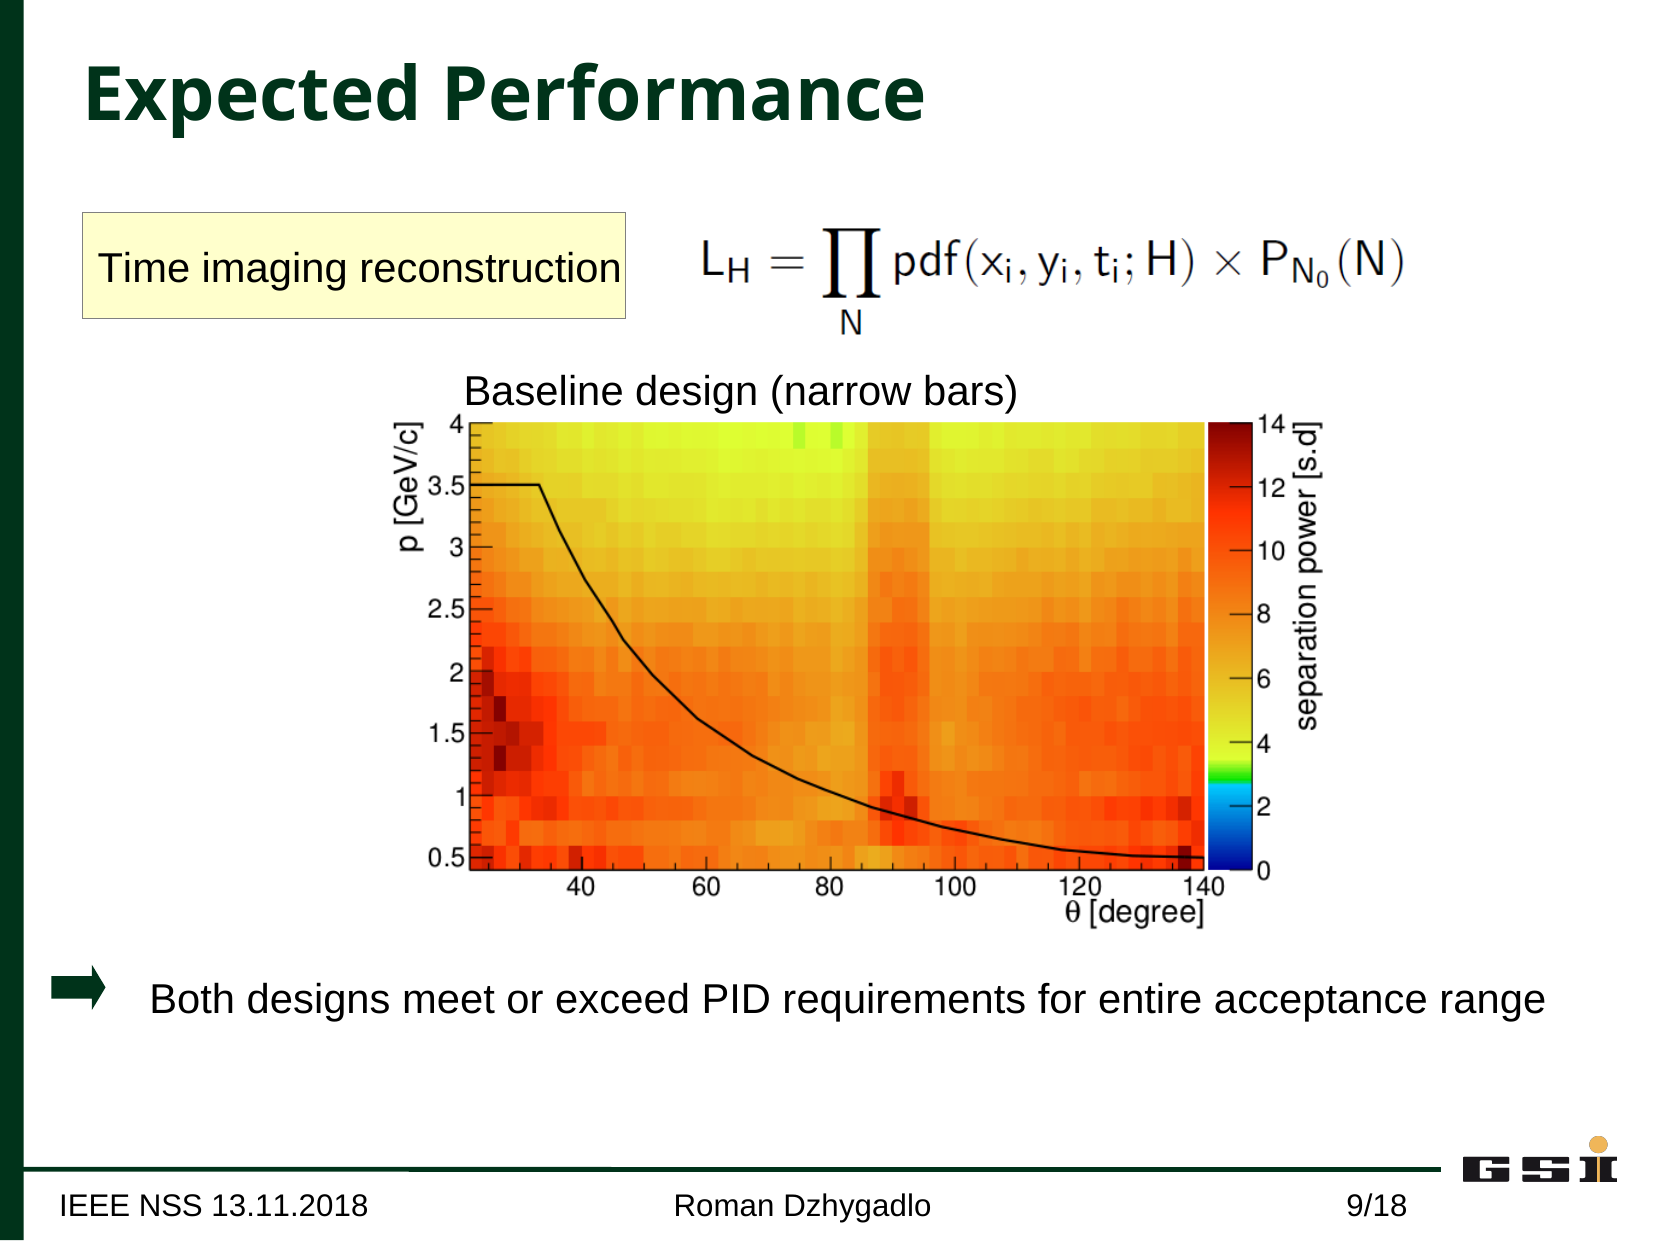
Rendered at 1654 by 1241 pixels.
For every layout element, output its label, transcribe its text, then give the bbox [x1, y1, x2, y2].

text_box Baseline design (narrow bars) [448, 341, 1034, 421]
text_box Both designs meet or exceed PID requirements for entire acceptance range [124, 949, 1562, 1030]
title Expected Performance [82, 11, 1571, 174]
text_box Time imaging reconstruction [82, 212, 626, 319]
picture [1463, 1136, 1617, 1182]
picture [686, 209, 1437, 341]
picture [383, 380, 1347, 934]
text_box [51, 964, 106, 1010]
